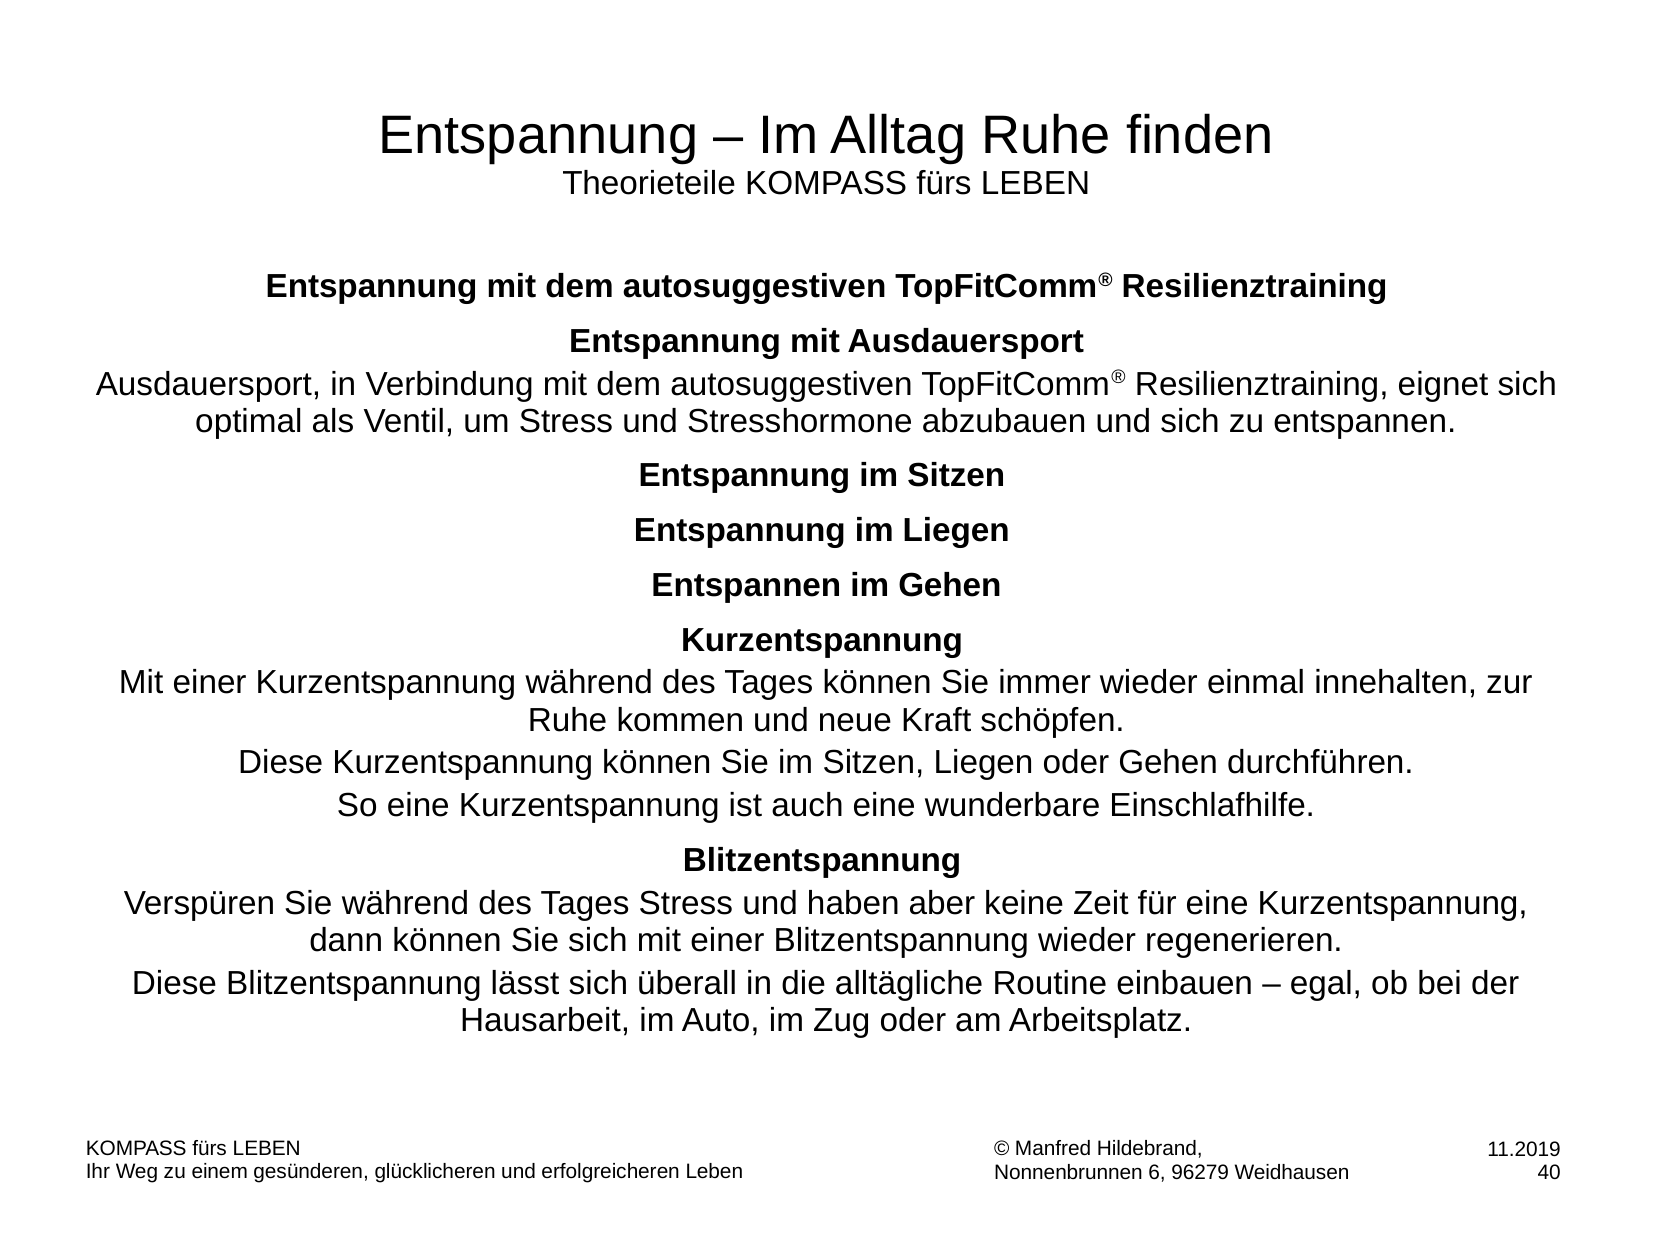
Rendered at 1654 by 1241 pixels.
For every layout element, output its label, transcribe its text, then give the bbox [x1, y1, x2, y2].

text_box 11.2019 40 [1405, 1118, 1576, 1203]
title Entspannung – Im Alltag Ruhe finden Theorieteile KOMPASS fürs LEBEN [82, 49, 1571, 257]
text_box © Manfred Hildebrand, Nonnenbrunnen 6, 96279 Weidhausen [979, 1118, 1389, 1203]
list Entspannung mit dem autosuggestiven TopFitComm® Resilienztraining Entspannung mit Ausdauersport Ausdauersport, in Verbindung mit dem autosuggestiven TopFitComm® Resilienztraining, eignet sich optimal als Ventil, um Stress und Stresshormone abzubauen und sich zu entspannen. Entspannung im Sitzen Entspannung im Liegen Entspannen im Gehen Kurzentspannung Mit einer Kurzentspannung während des Tages können Sie immer wieder einmal innehalten, zur Ruhe kommen und neue Kraft schöpfen. Diese Kurzentspannung können Sie im Sitzen, Liegen oder Gehen durchführen. So eine Kurzentspannung ist auch eine wunderbare Einschlafhilfe. Blitzentspannung Verspüren Sie während des Tages Stress und haben aber keine Zeit für eine Kurzentspannung, dann können Sie sich mit einer Blitzentspannung wieder regenerieren. Diese Blitzentspannung lässt sich überall in die alltägliche Routine einbauen – egal, ob bei der Hausarbeit, im Auto, im Zug oder am Arbeitsplatz. [82, 267, 1571, 1109]
text_box KOMPASS fürs LEBEN Ihr Weg zu einem gesünderen, glücklicheren und erfolgreicheren Leben [70, 1118, 964, 1202]
